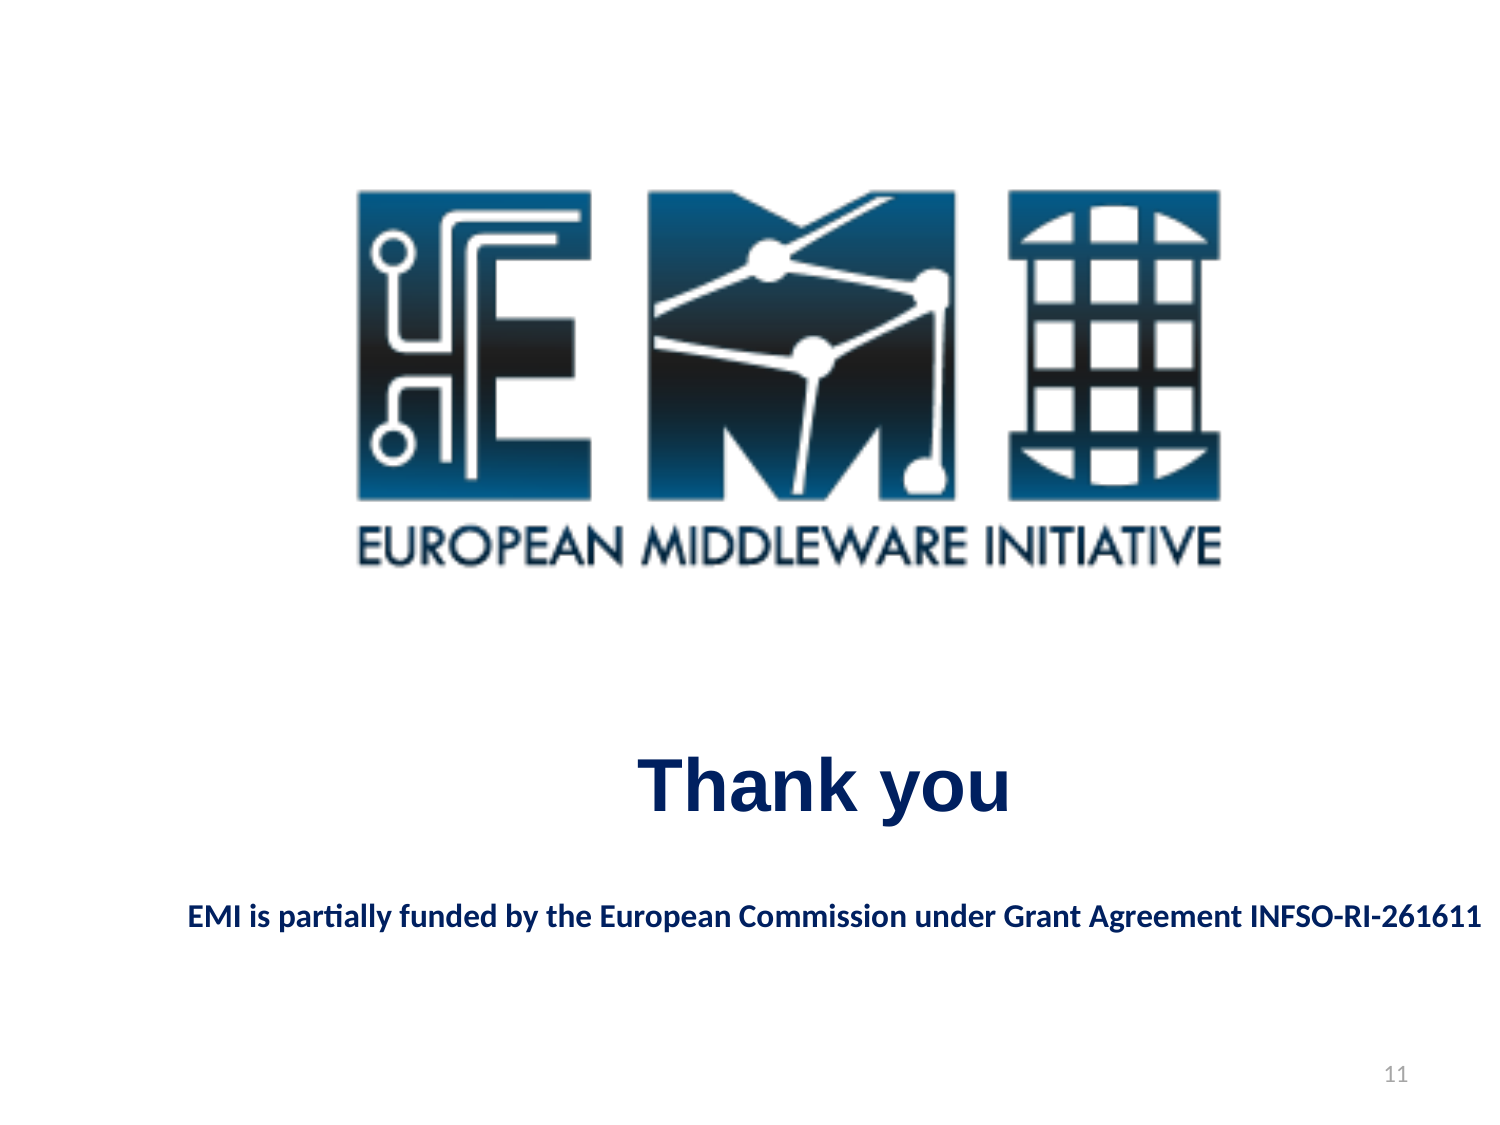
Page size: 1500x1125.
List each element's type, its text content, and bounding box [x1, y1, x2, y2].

picture [165, 128, 1408, 651]
text_box EMI is partially funded by the European Commission under Grant Agreement INFSO-RI-261611 [160, 820, 1500, 1009]
text_box Thank you [222, 687, 1428, 820]
text_box <number> [1354, 1042, 1424, 1103]
